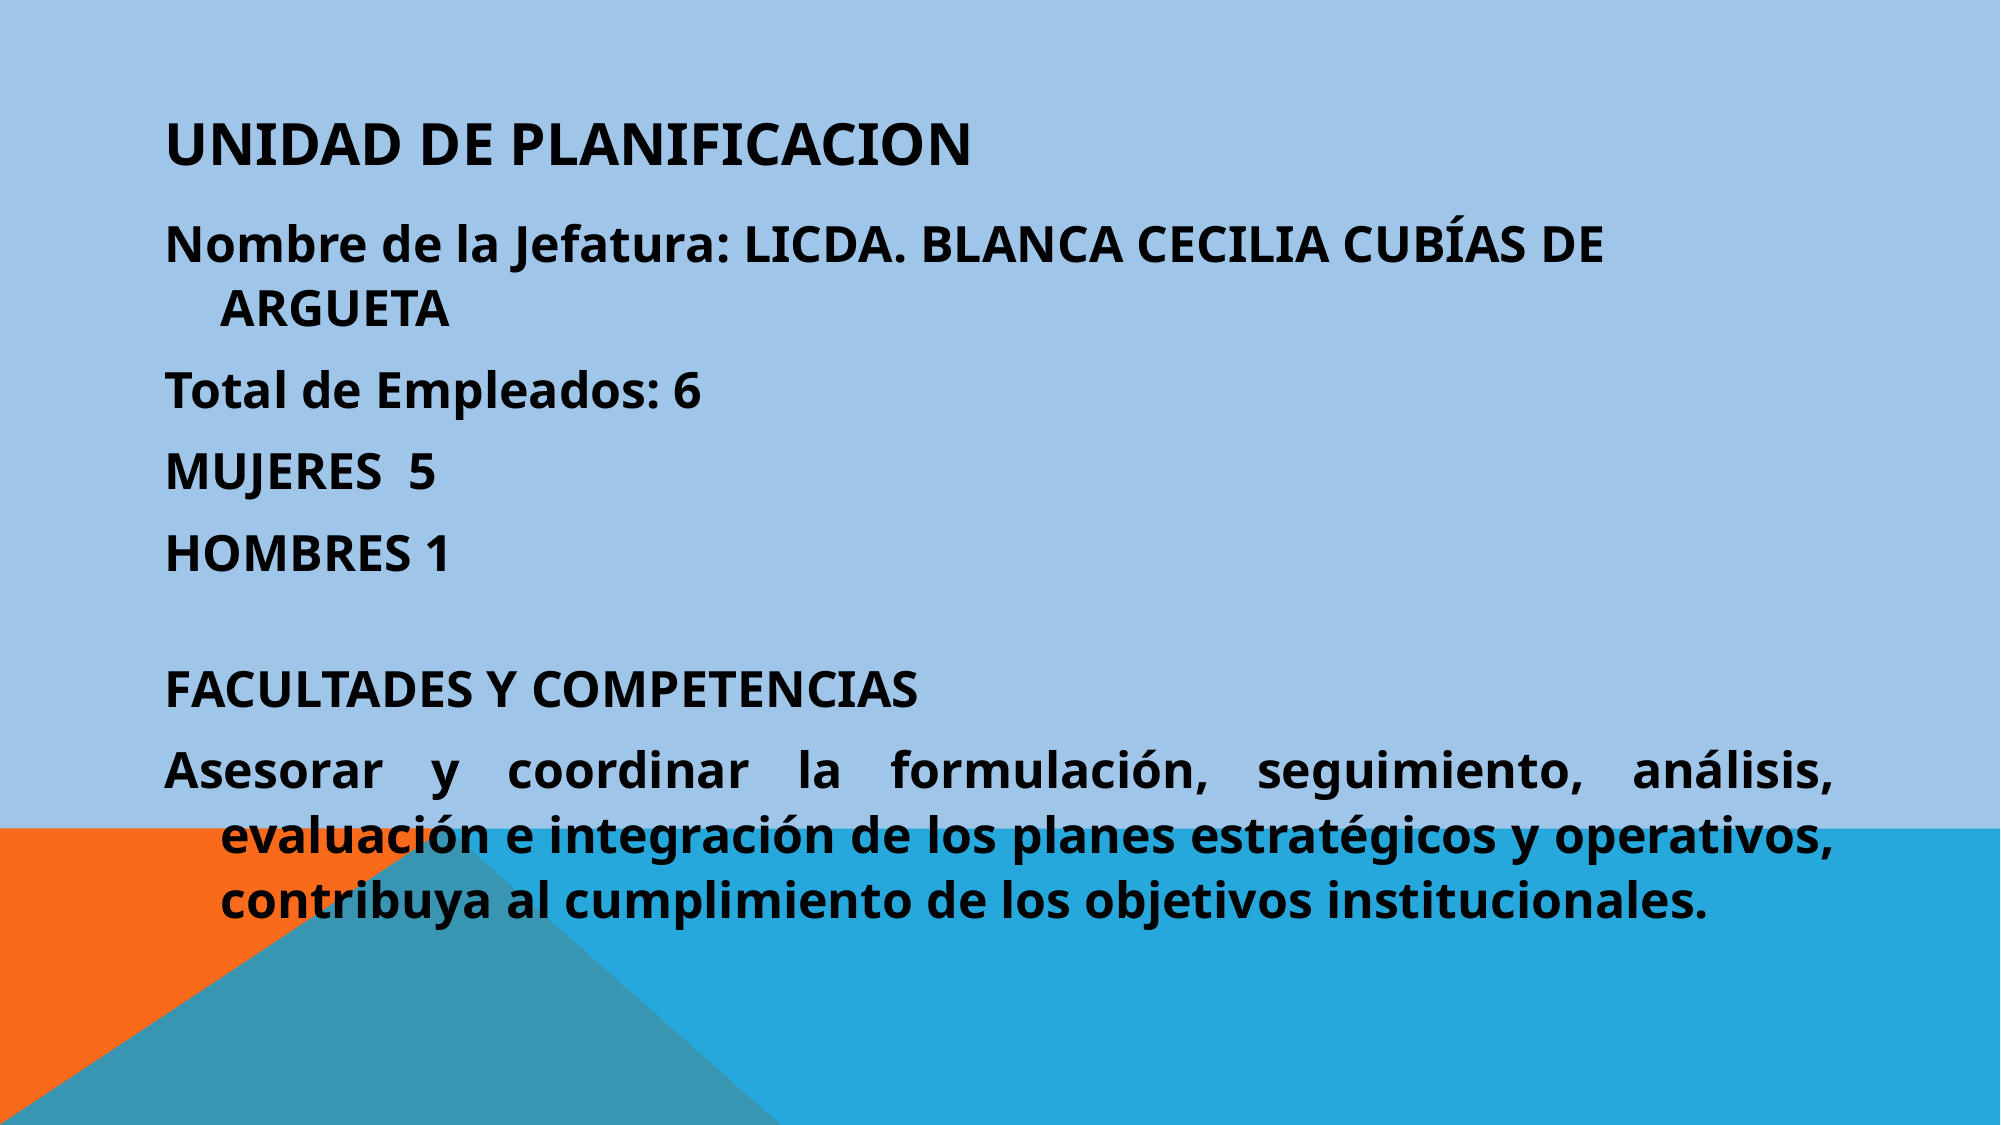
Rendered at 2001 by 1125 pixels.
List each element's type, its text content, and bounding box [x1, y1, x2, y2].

text_box Nombre de la Jefatura: LICDA. BLANCA CECILIA CUBÍAS DE ARGUETA Total de Empleados: 6 MUJERES 5 HOMBRES 1 FACULTADES Y COMPETENCIAS Asesorar y coordinar la formulación, seguimiento, análisis, evaluación e integración de los planes estratégicos y operativos, contribuya al cumplimiento de los objetivos institucionales. [149, 199, 1850, 994]
text_box UNIDAD DE PLANIFICACION [149, 99, 1850, 194]
